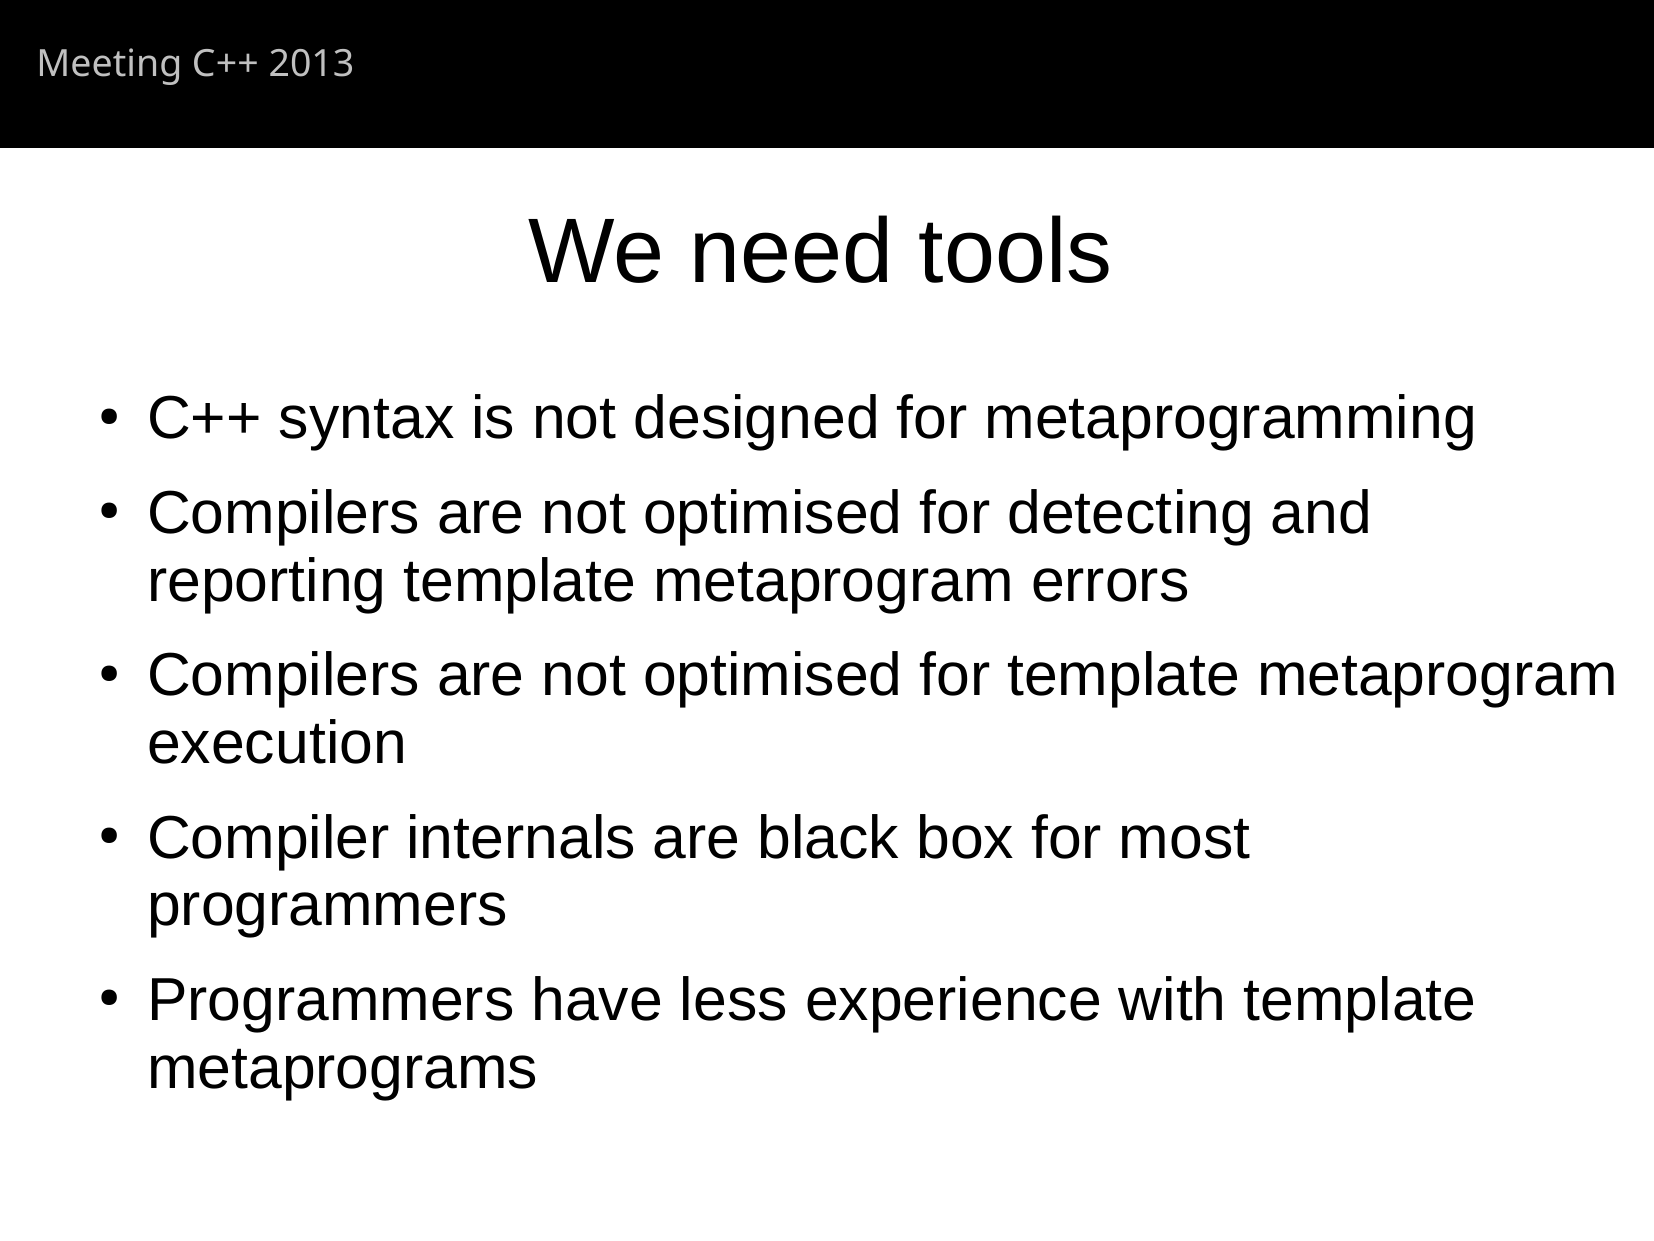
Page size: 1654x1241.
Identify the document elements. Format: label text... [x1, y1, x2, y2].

title We need tools [76, 147, 1565, 355]
list C++ syntax is not designed for metaprogramming Compilers are not optimised for detecting and reporting template metaprogram errors Compilers are not optimised for template metaprogram execution Compiler internals are black box for most programmers Programmers have less experience with template metaprograms [82, 383, 1625, 1104]
